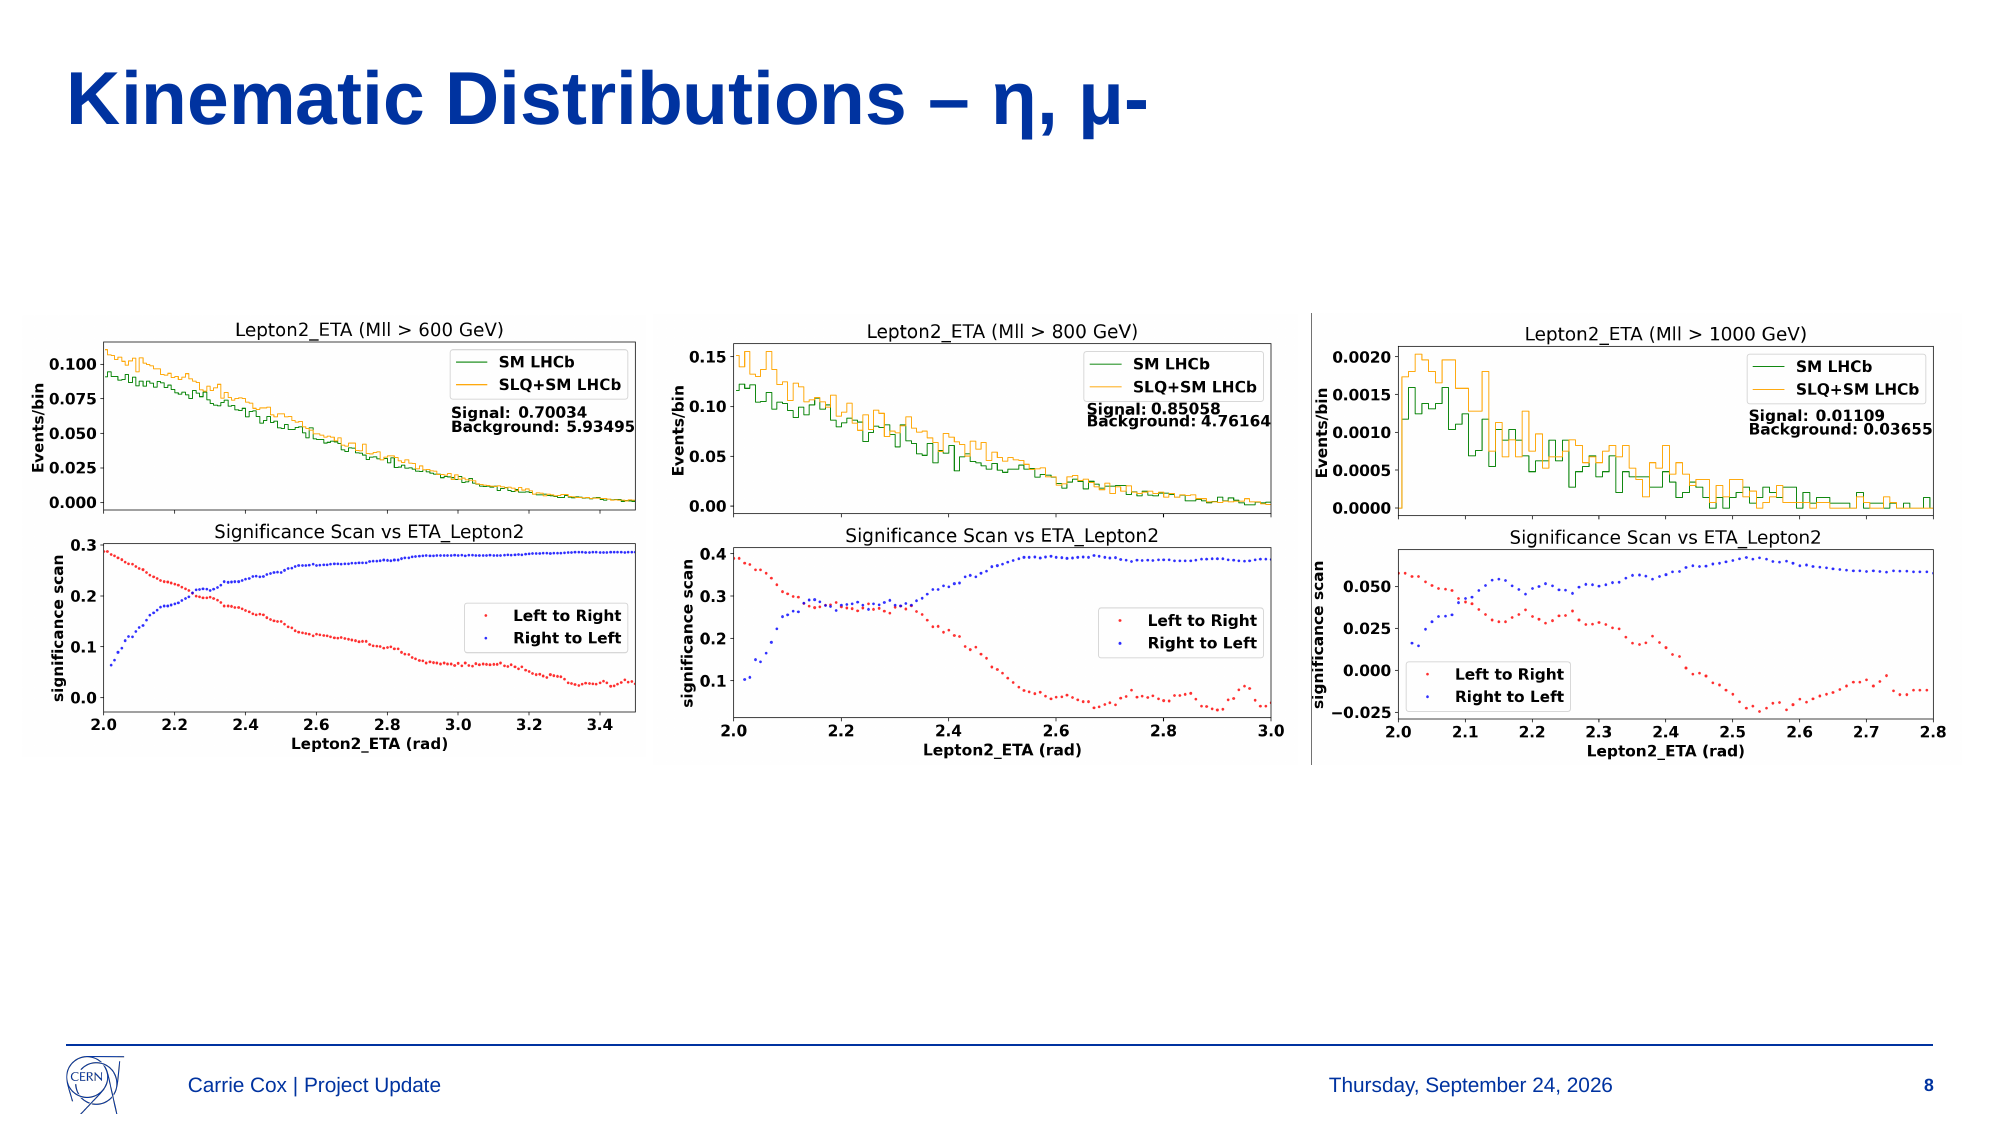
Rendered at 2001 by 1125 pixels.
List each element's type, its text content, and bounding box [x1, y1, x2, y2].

slide_number <number> [1822, 1053, 1934, 1114]
footer Carrie Cox | Project Update [187, 1053, 1302, 1114]
slide_number Friday, July 28, 2023 [1329, 1053, 1621, 1114]
picture [22, 315, 646, 757]
picture [653, 314, 1298, 766]
title Kinematic Distributions – η, μ- [66, 59, 1934, 238]
picture [1305, 313, 1962, 766]
